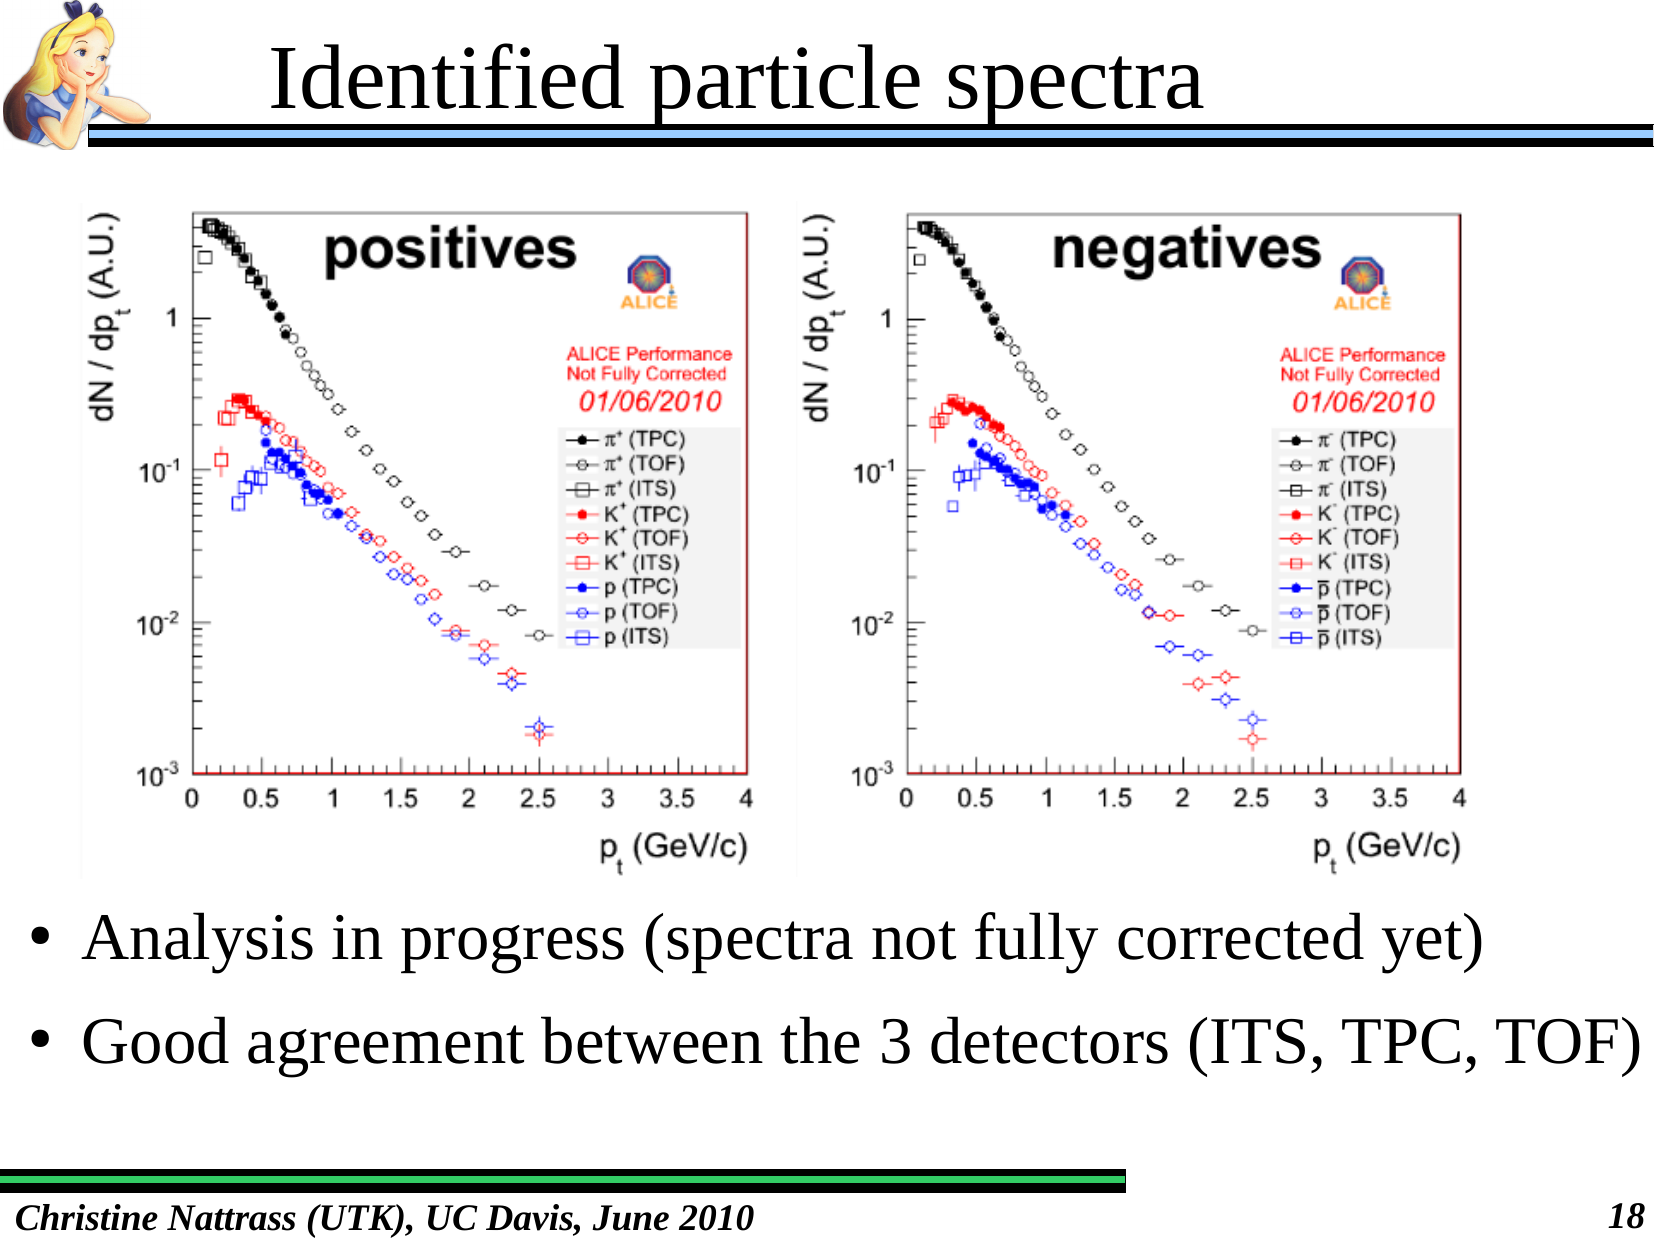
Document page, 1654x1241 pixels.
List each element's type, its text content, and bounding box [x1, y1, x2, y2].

picture [3, 0, 151, 8]
picture [69, 203, 779, 879]
list Analysis in progress (spectra not fully corrected yet) Good agreement between the 3 detectors (ITS, TPC, TOF) [10, 900, 1653, 1135]
title Identified particle spectra [0, 8, 1482, 147]
picture [796, 201, 1484, 877]
